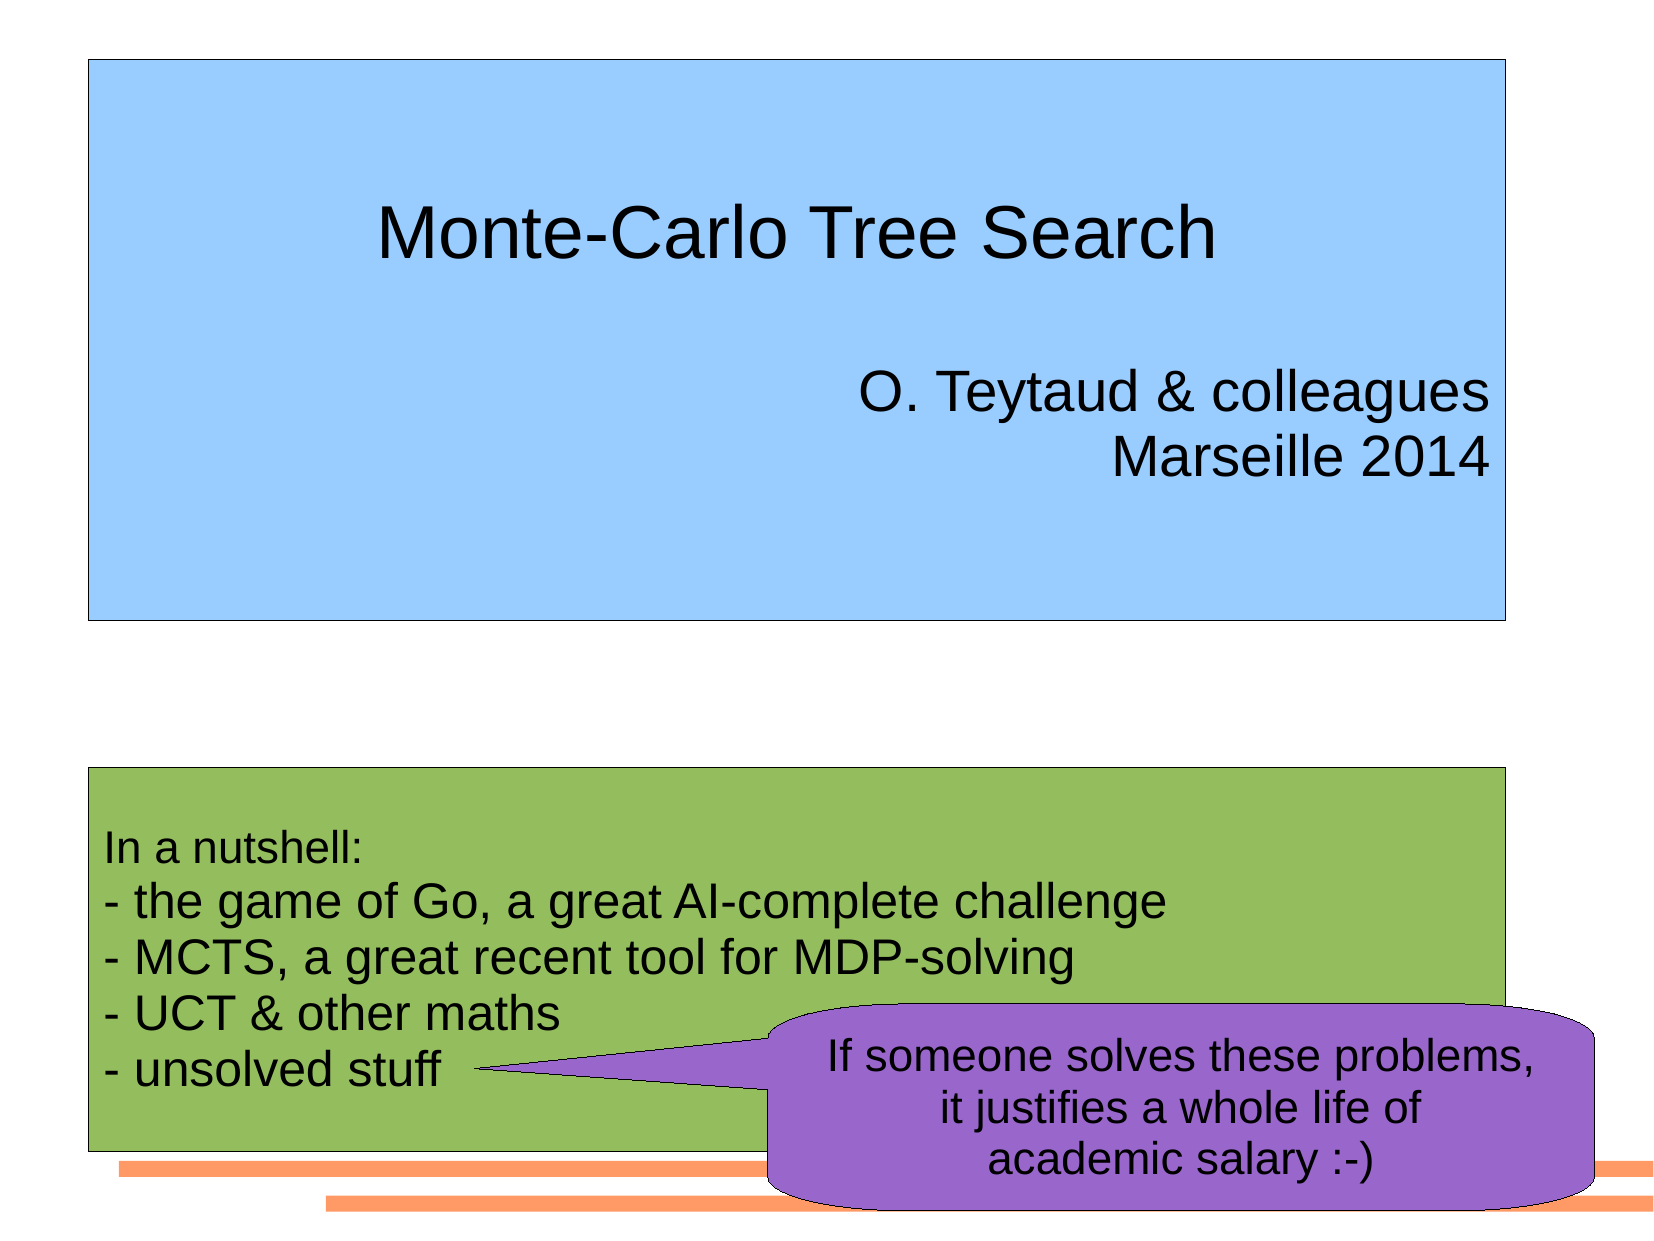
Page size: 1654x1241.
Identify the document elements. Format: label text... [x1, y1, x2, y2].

text_box In a nutshell: - the game of Go, a great AI-complete challenge - MCTS, a great recent tool for MDP-solving - UCT & other maths - unsolved stuff [88, 767, 1506, 1152]
text_box If someone solves these problems, it justifies a whole life of academic salary :-) [474, 1003, 1595, 1211]
text_box Monte-Carlo Tree Search O. Teytaud & colleagues Marseille 2014 [88, 59, 1506, 621]
